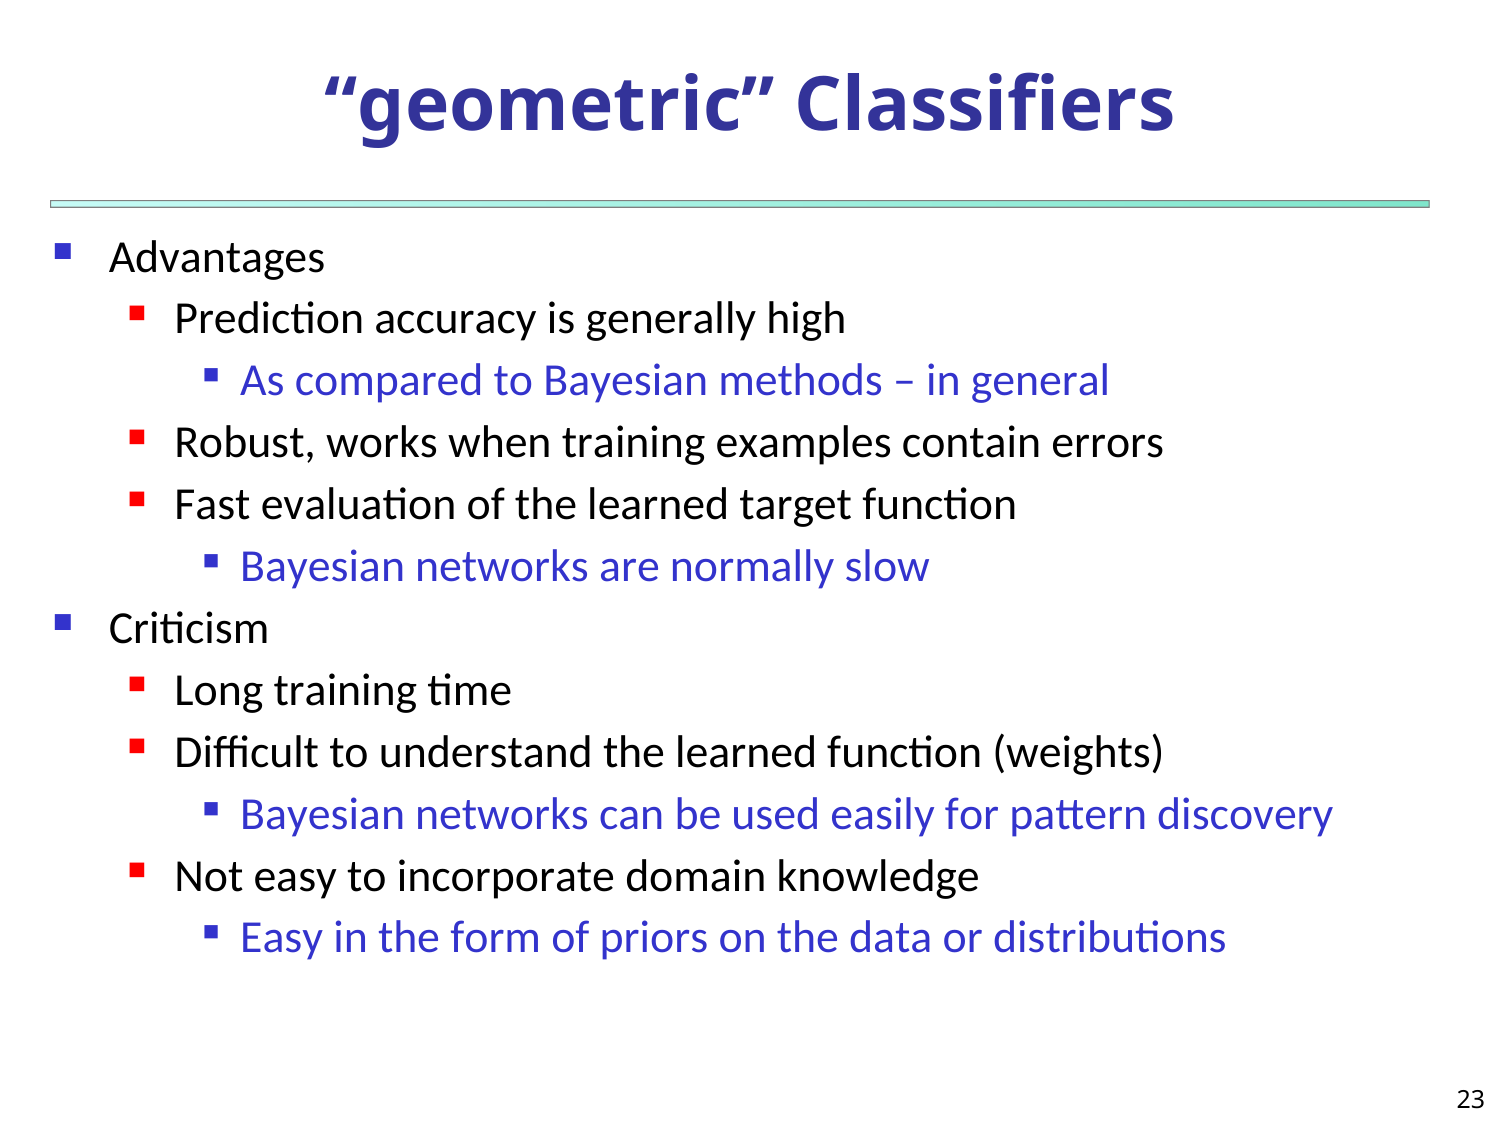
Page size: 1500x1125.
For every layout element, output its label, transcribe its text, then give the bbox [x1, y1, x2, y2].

title “geometric” Classifiers [62, 48, 1438, 154]
list Advantages Prediction accuracy is generally high As compared to Bayesian methods – in general Robust, works when training examples contain errors Fast evaluation of the learned target function Bayesian networks are normally slow Criticism Long training time Difficult to understand the learned function (weights) Bayesian networks can be used easily for pattern discovery Not easy to incorporate domain knowledge Easy in the form of priors on the data or distributions [37, 224, 1463, 1070]
text_box <number> [1187, 1062, 1500, 1125]
